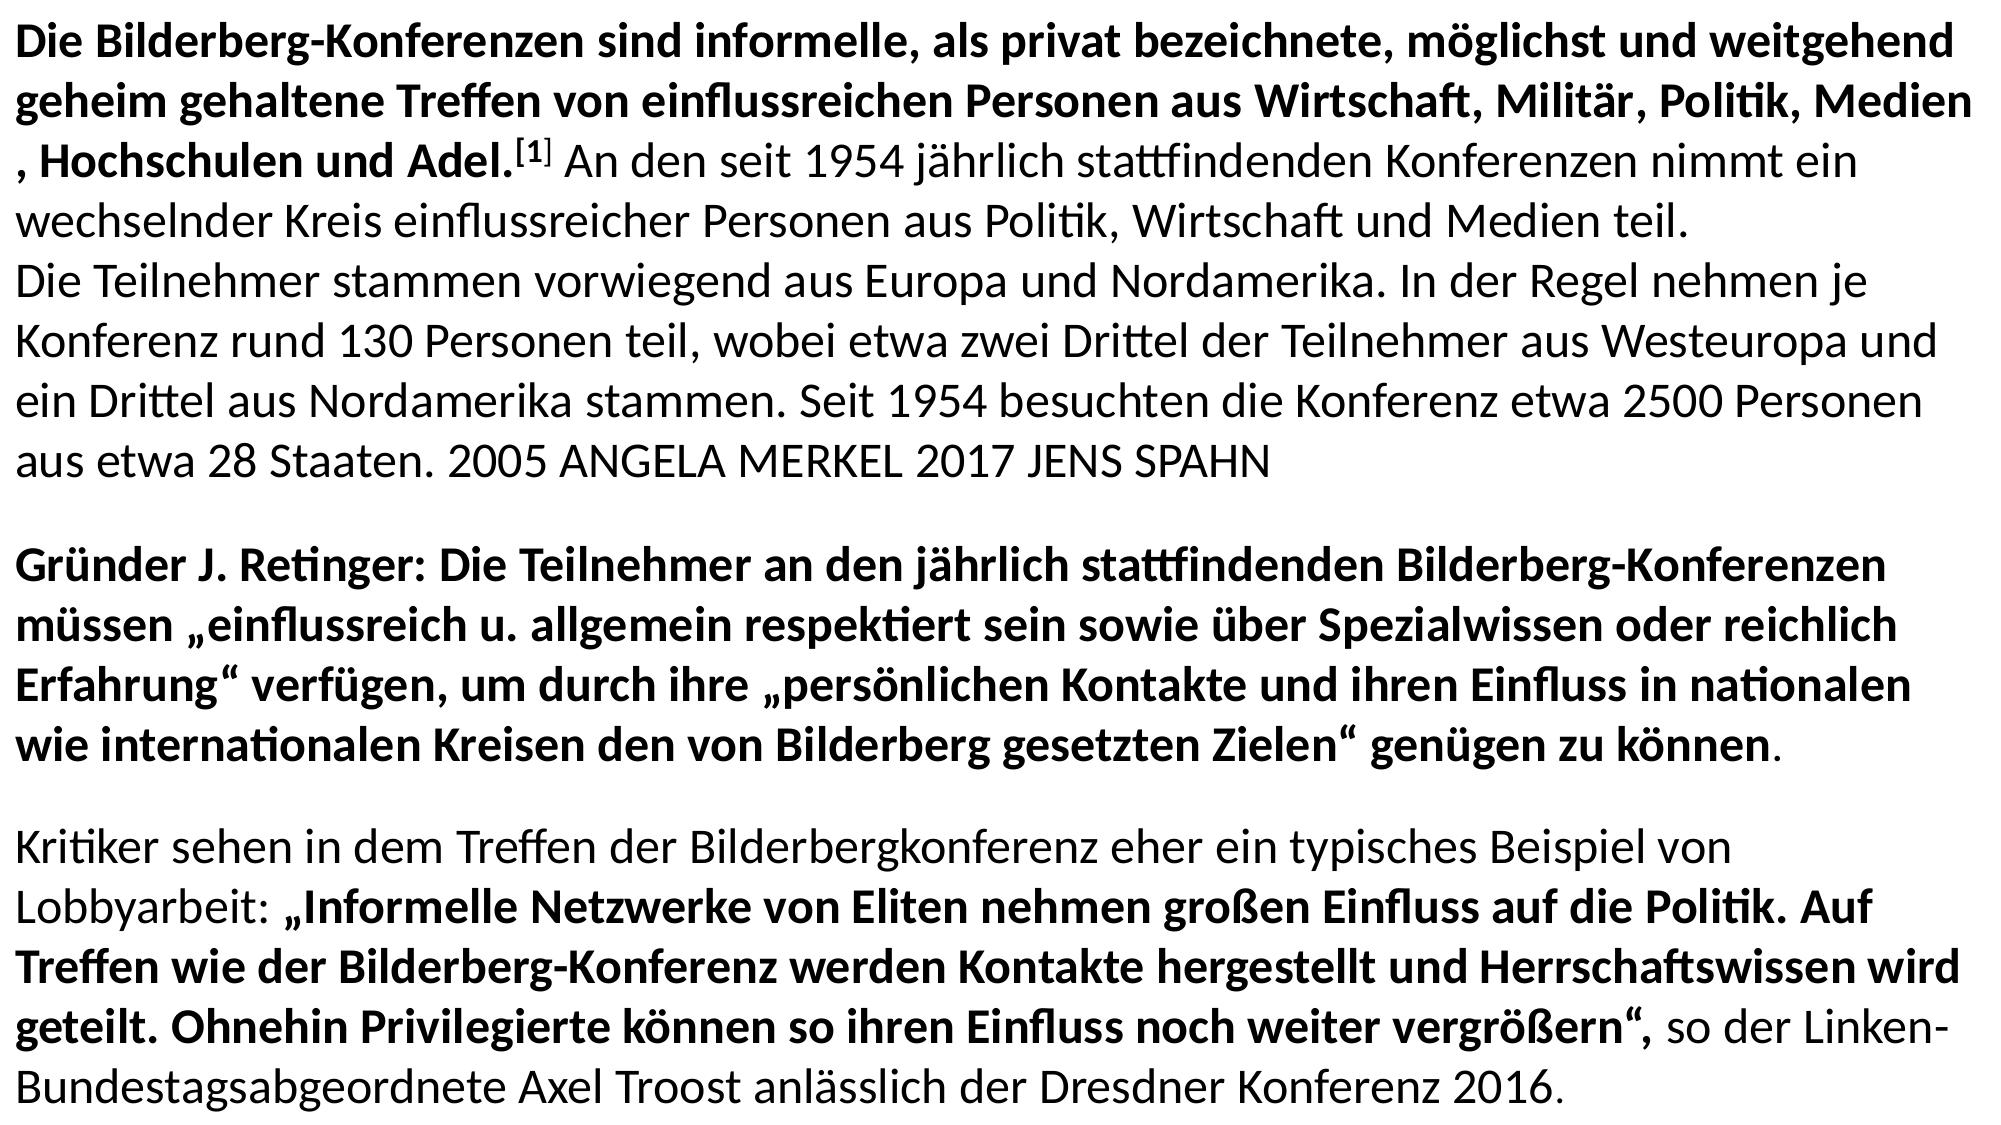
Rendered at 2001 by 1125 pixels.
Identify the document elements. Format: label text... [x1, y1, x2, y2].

text_box Die Bilderberg-Konferenzen sind informelle, als privat bezeichnete, möglichst und weitgehend geheim gehaltene Treffen von einflussreichen Personen aus Wirtschaft, Militär, Politik, Medien, Hochschulen und Adel.[1] An den seit 1954 jährlich stattfindenden Konferenzen nimmt ein wechselnder Kreis einflussreicher Personen aus Politik, Wirtschaft und Medien teil. Die Teilnehmer stammen vorwiegend aus Europa und Nordamerika. In der Regel nehmen je Konferenz rund 130 Personen teil, wobei etwa zwei Drittel der Teilnehmer aus Westeuropa und ein Drittel aus Nordamerika stammen. Seit 1954 besuchten die Konferenz etwa 2500 Personen aus etwa 28 Staaten. 2005 ANGELA MERKEL 2017 JENS SPAHN [0, 0, 2000, 500]
text_box Gründer J. Retinger: Die Teilnehmer an den jährlich stattfindenden Bilderberg-Konferenzen müssen „einflussreich u. allgemein respektiert sein sowie über Spezialwissen oder reichlich Erfahrung“ verfügen, um durch ihre „persönlichen Kontakte und ihren Einfluss in nationalen wie internationalen Kreisen den von Bilderberg gesetzten Zielen“ genügen zu können. [0, 524, 1978, 782]
text_box Kritiker sehen in dem Treffen der Bilderbergkonferenz eher ein typisches Beispiel von Lobbyarbeit: „Informelle Netzwerke von Eliten nehmen großen Einfluss auf die Politik. Auf Treffen wie der Bilderberg-Konferenz werden Kontakte hergestellt und Herrschaftswissen wird geteilt. Ohnehin Privilegierte können so ihren Einfluss noch weiter vergrößern“, so der Linken-Bundestagsabgeordnete Axel Troost anlässlich der Dresdner Konferenz 2016. [0, 806, 2000, 1125]
